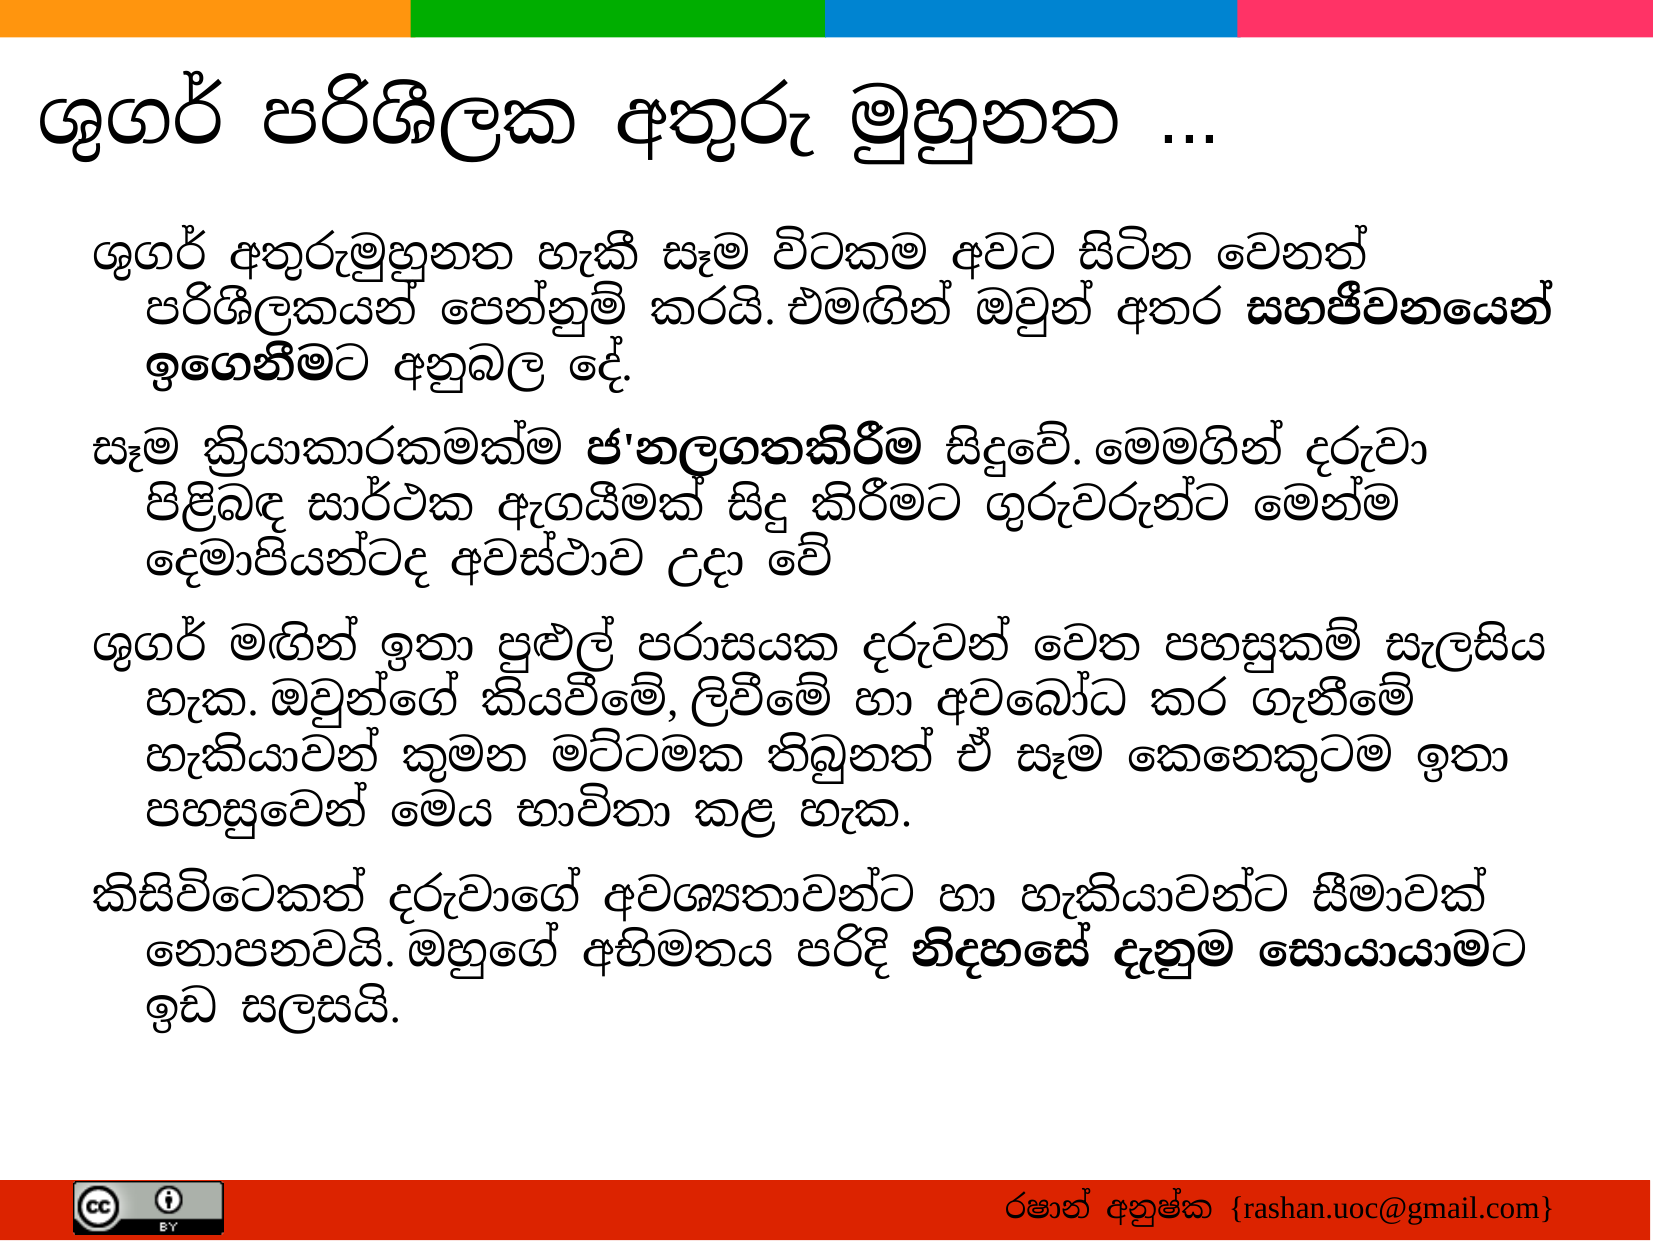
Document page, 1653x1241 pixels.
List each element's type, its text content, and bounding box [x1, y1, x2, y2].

list ශුගර් අතුරුමුහුනත හැකී සෑම විටකම අවට සිටින වෙනත් පරිශීලකයන් පෙන්නුම් කරයි. එමඟින් ඔවුන් අතර සහජීවනයෙන් ඉගෙනීමට අනුබල දේ. සෑම ක්‍රියාකාරකමක්ම ජ'නලගතකිරීම සිදුවේ. මෙමගින් දරුවා පිළිබඳ සාර්ථක ඇගයීමක් සිදු කිරීමට ගුරුවරුන්ට මෙන්ම දෙමාපියන්ටද අවස්ථාව උදා වේ ශුගර් මඟින් ඉතා පුළුල් පරාසයක දරුවන් වෙත පහසුකම් සැලසිය හැක. ඔවුන්ගේ කියවීමේ, ලිවීමේ හා අවබෝධ කර ගැනීමේ හැකියාවන් කුමන මට්ටමක තිබුනත් ඒ සෑම කෙනෙකුටම ඉතා පහසුවෙන් මෙය භාවිතා කළ හැක. කිසිවිටෙකත් දරුවාගේ අවශ්‍යතාවන්ට හා හැකියාවන්ට සීමාවක් නොපනවයි. ඔහුගේ අභිමතය පරිදි නිදහසේ දැනුම සොයායාමට ඉඩ සලසයි. [75, 225, 1575, 962]
picture [73, 1181, 224, 1235]
title ශුගර් පරිශීලක අතුරු මුහුනත ... [37, 69, 1613, 163]
